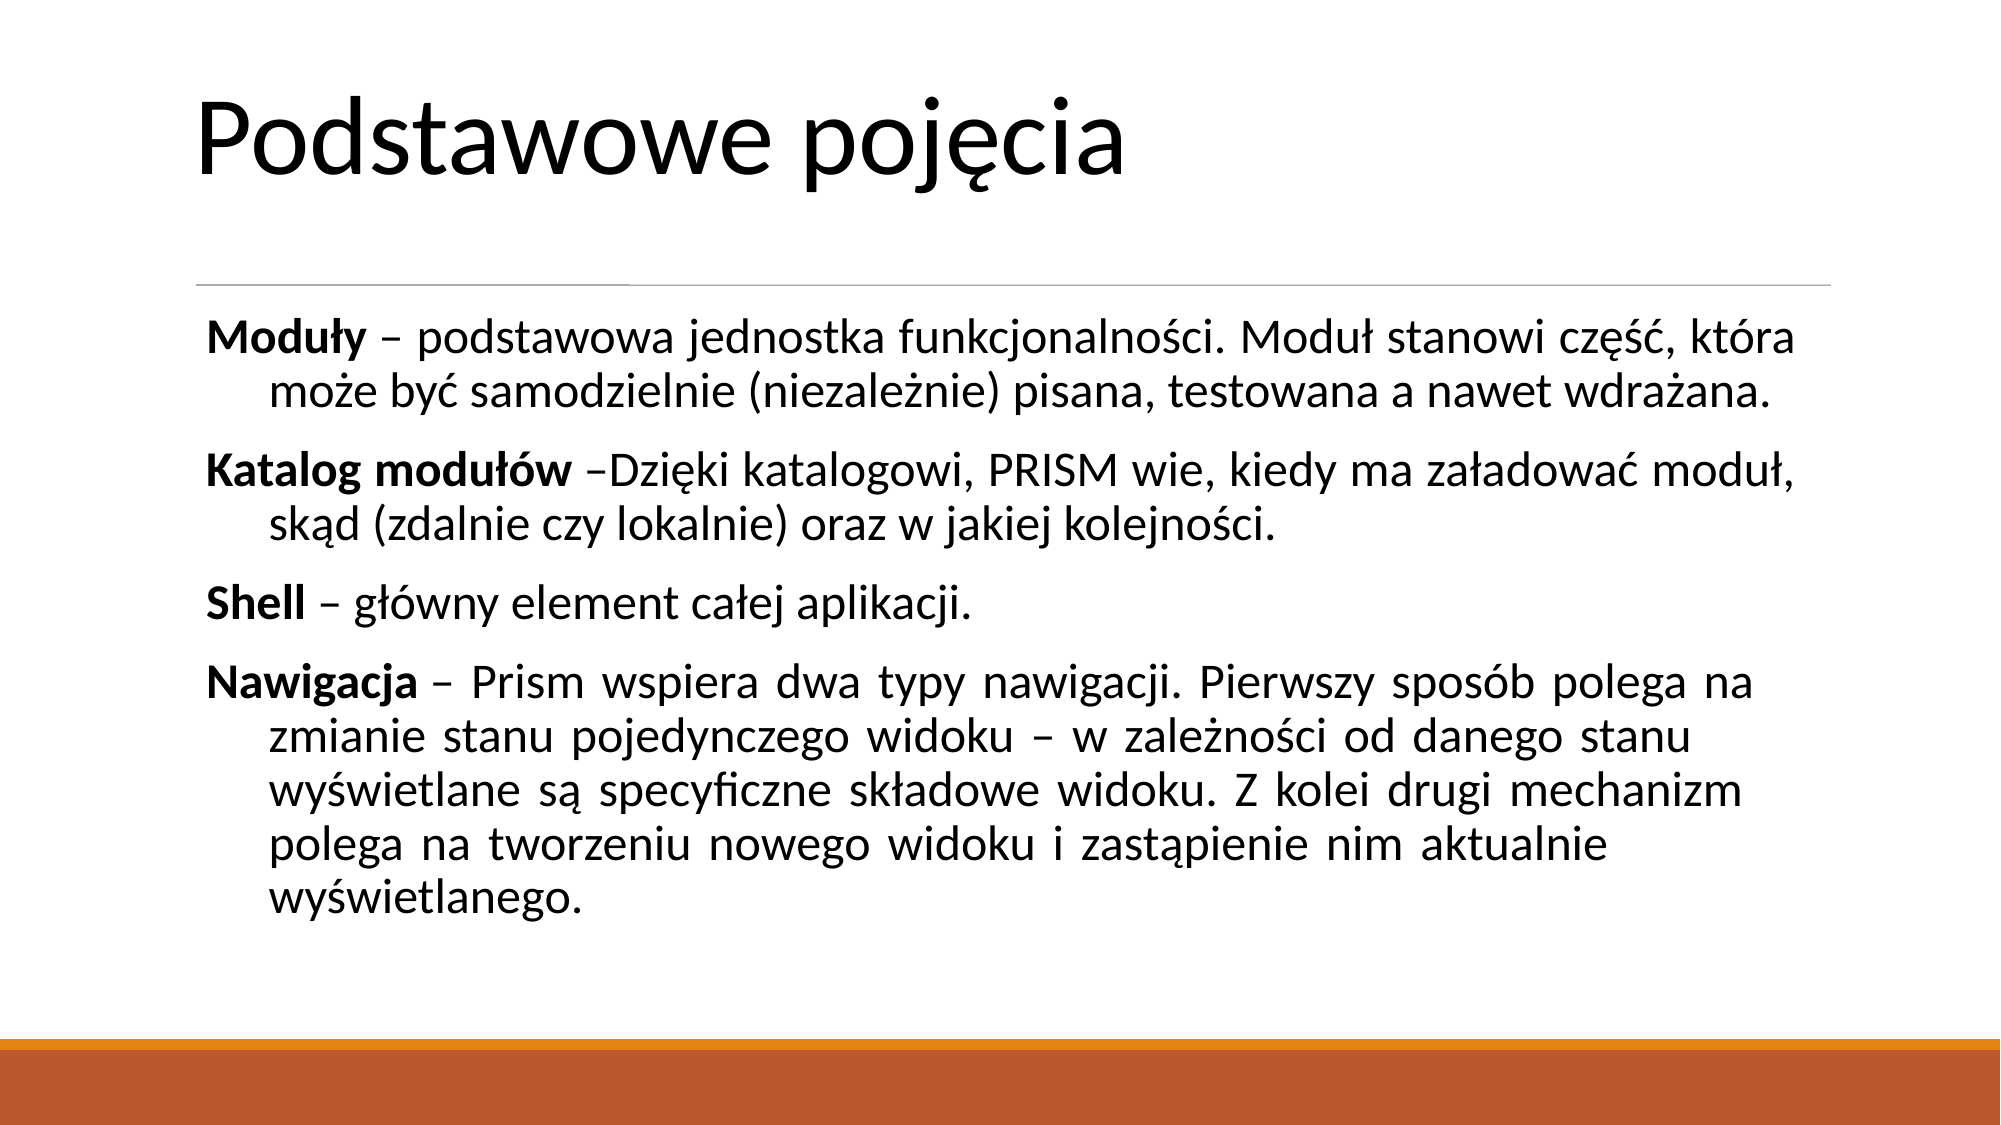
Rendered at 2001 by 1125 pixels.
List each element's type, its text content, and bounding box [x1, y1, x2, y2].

title Podstawowe pojęcia [179, 75, 1830, 303]
list Moduły – podstawowa jednostka funkcjonalności. Moduł stanowi część, która może być samodzielnie (niezależnie) pisana, testowana a nawet wdrażana. Katalog modułów –Dzięki katalogowi, PRISM wie, kiedy ma załadować moduł, skąd (zdalnie czy lokalnie) oraz w jakiej kolejności. Shell – główny element całej aplikacji. Nawigacja – Prism wspiera dwa typy nawigacji. Pierwszy sposób polega na zmianie stanu pojedynczego widoku – w zależności od danego stanu wyświetlane są specyficzne składowe widoku. Z kolei drugi mechanizm polega na tworzeniu nowego widoku i zastąpienie nim aktualnie wyświetlanego. [180, 302, 1830, 963]
